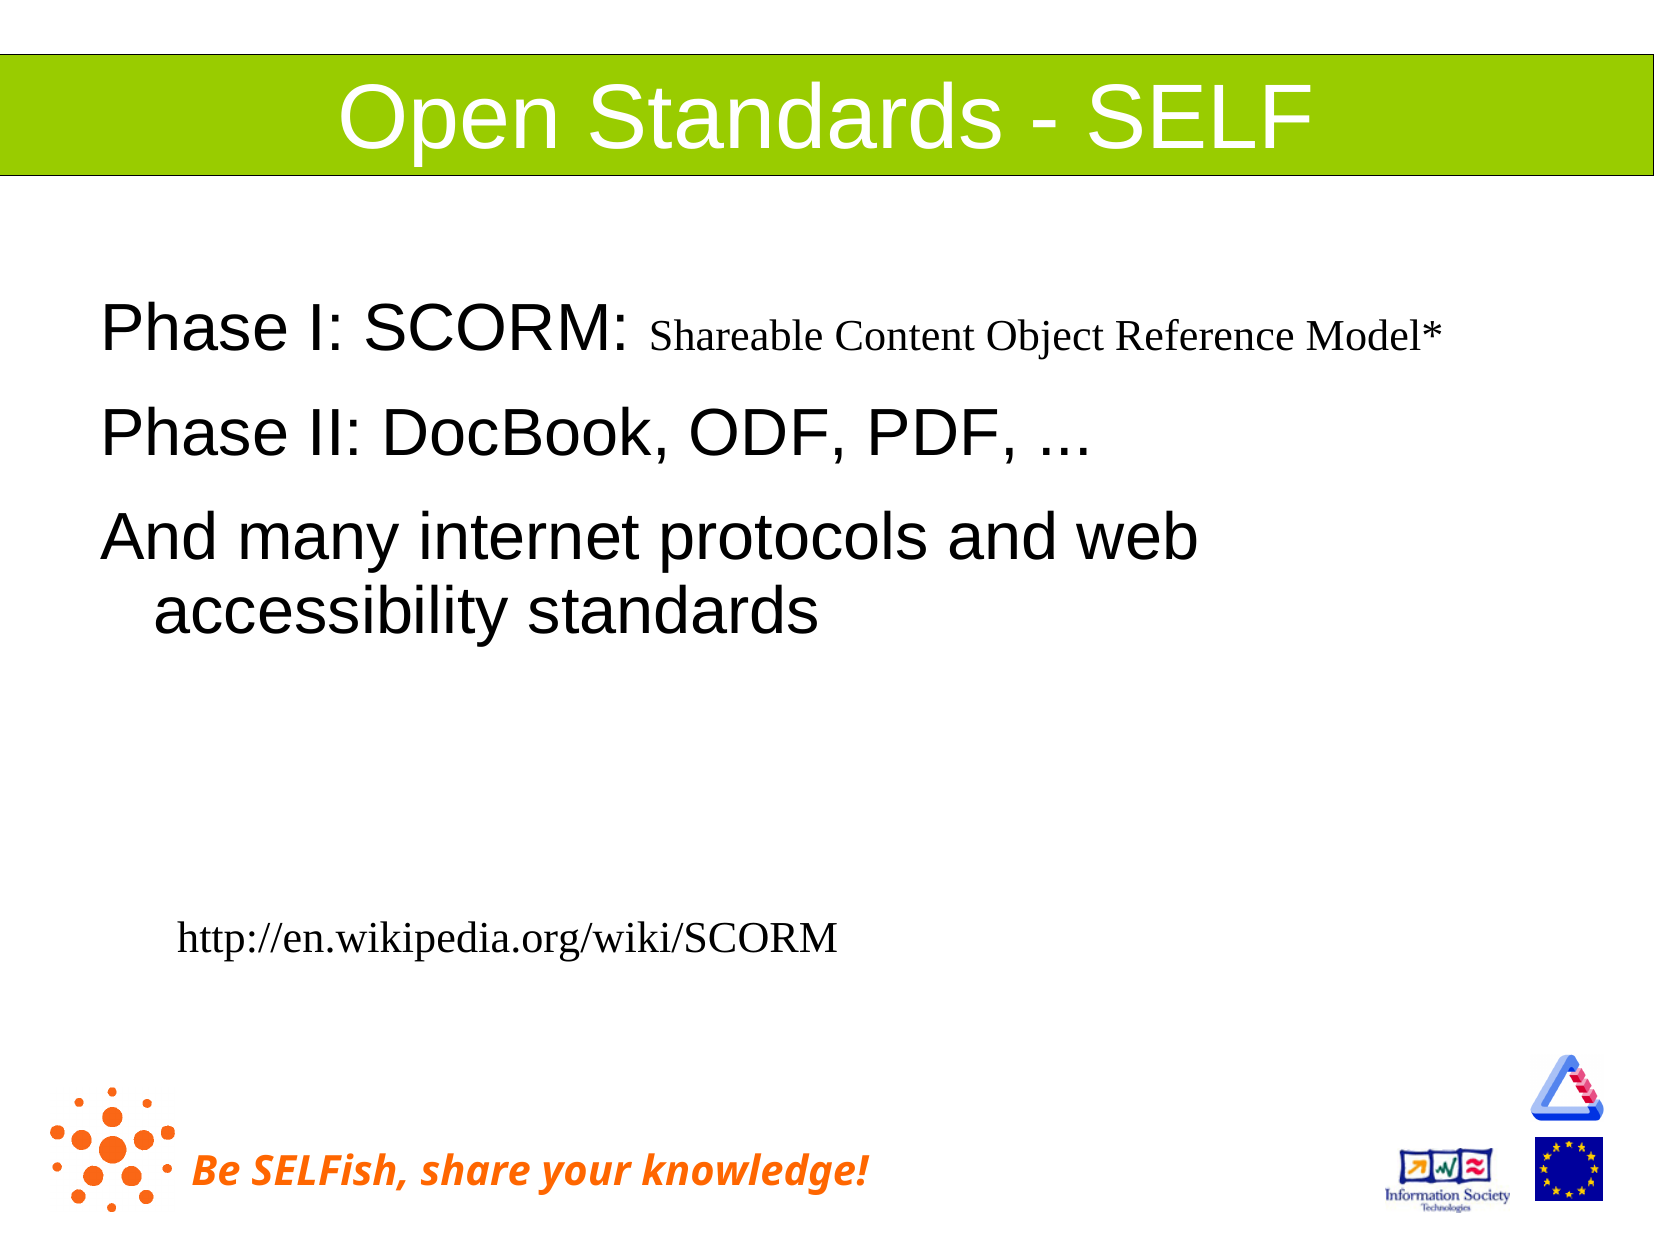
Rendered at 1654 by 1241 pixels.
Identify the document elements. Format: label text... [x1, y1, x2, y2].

title Open Standards - SELF [82, 48, 1571, 185]
picture [1530, 1054, 1604, 1122]
picture [1535, 1137, 1603, 1201]
picture [50, 1087, 175, 1212]
list Phase I: SCORM: Shareable Content Object Reference Model* Phase II: DocBook, ODF, PDF, ... And many internet protocols and web accessibility standards http://en.wikipedia.org/wiki/SCORM [82, 290, 1571, 1109]
picture [1385, 1148, 1510, 1213]
